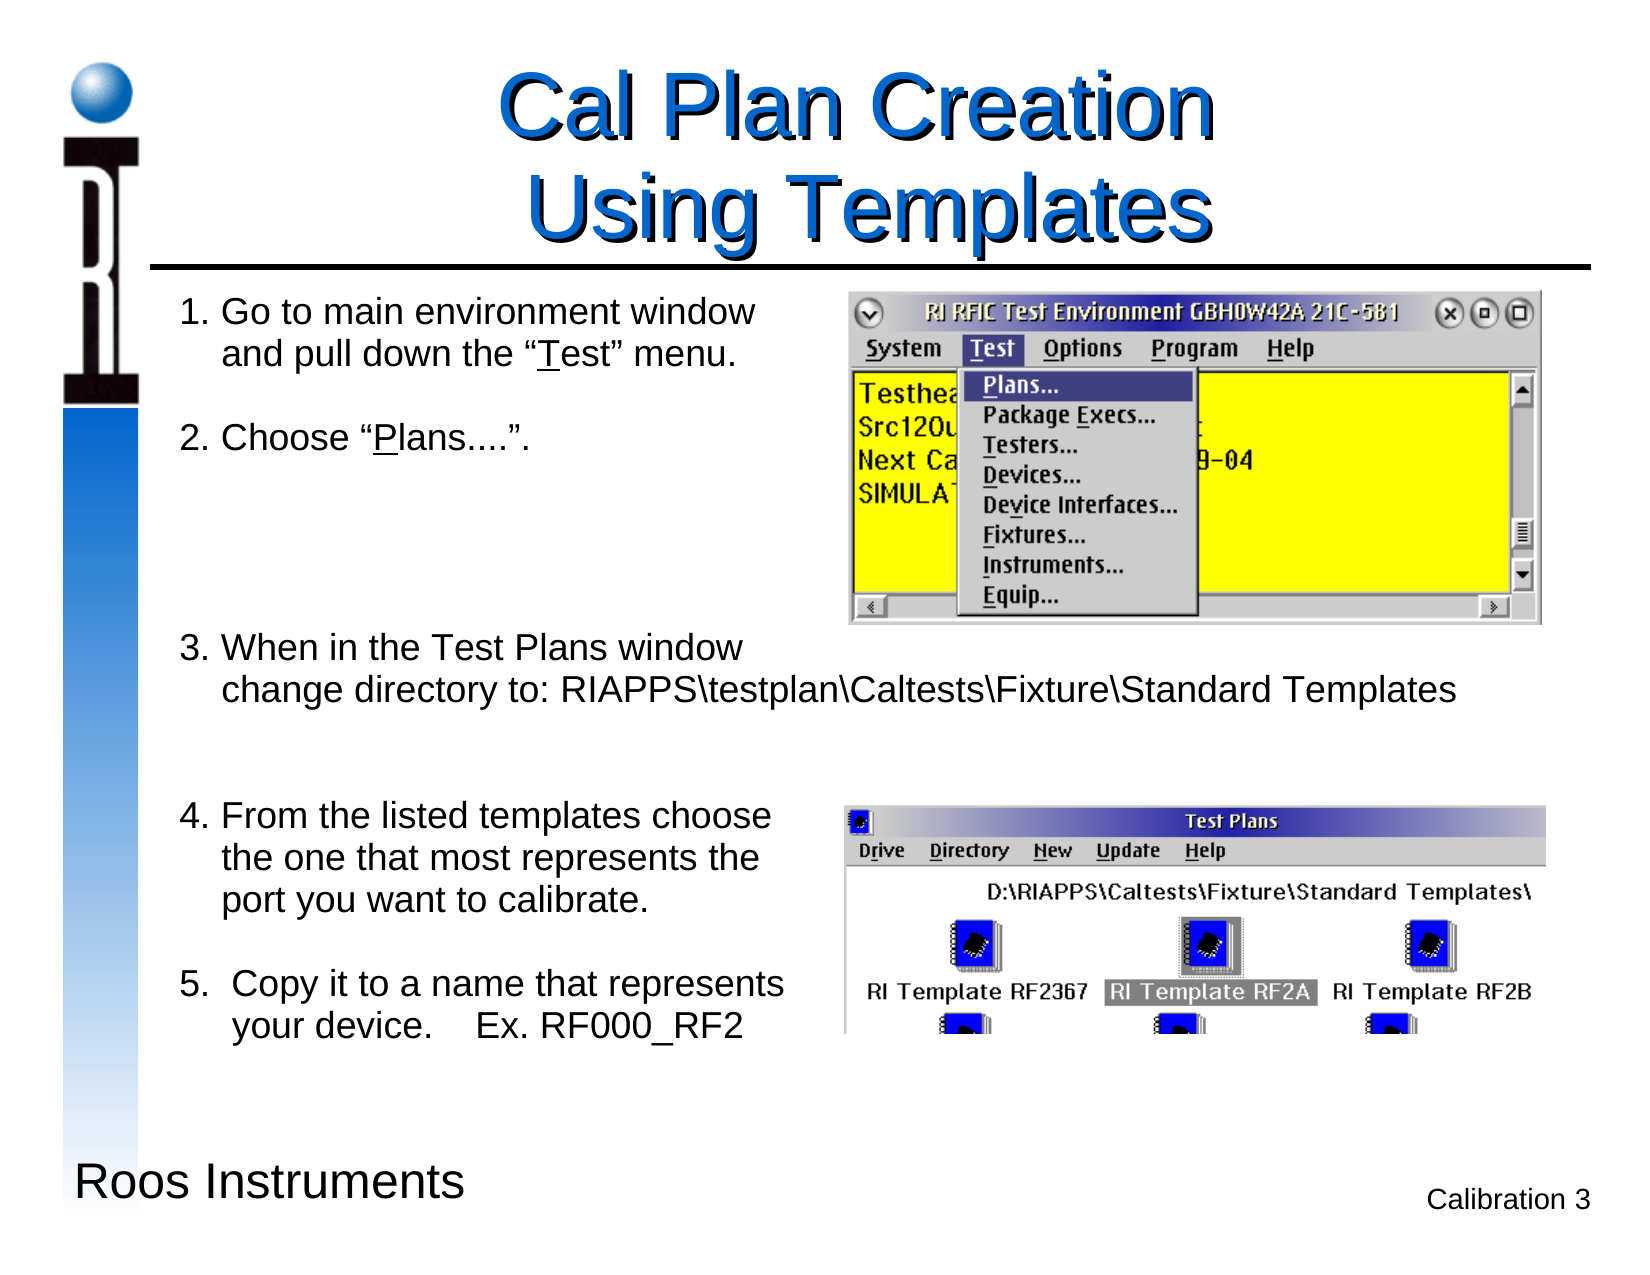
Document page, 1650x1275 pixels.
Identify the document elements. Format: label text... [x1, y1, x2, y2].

picture [847, 290, 1542, 626]
picture [59, 59, 144, 411]
picture [844, 804, 1546, 1034]
title Cal Plan Creation Using Templates [147, 53, 1591, 259]
text_box 1. Go to main environment window and pull down the “Test” menu. 2. Choose “Plans....”. 3. When in the Test Plans window change directory to: RIAPPS\testplan\Caltests\Fixture\Standard Templates 4. From the listed templates choose the one that most represents the port you want to calibrate. 5. Copy it to a name that represents your device. Ex. RF000_RF2 [164, 283, 1473, 1098]
